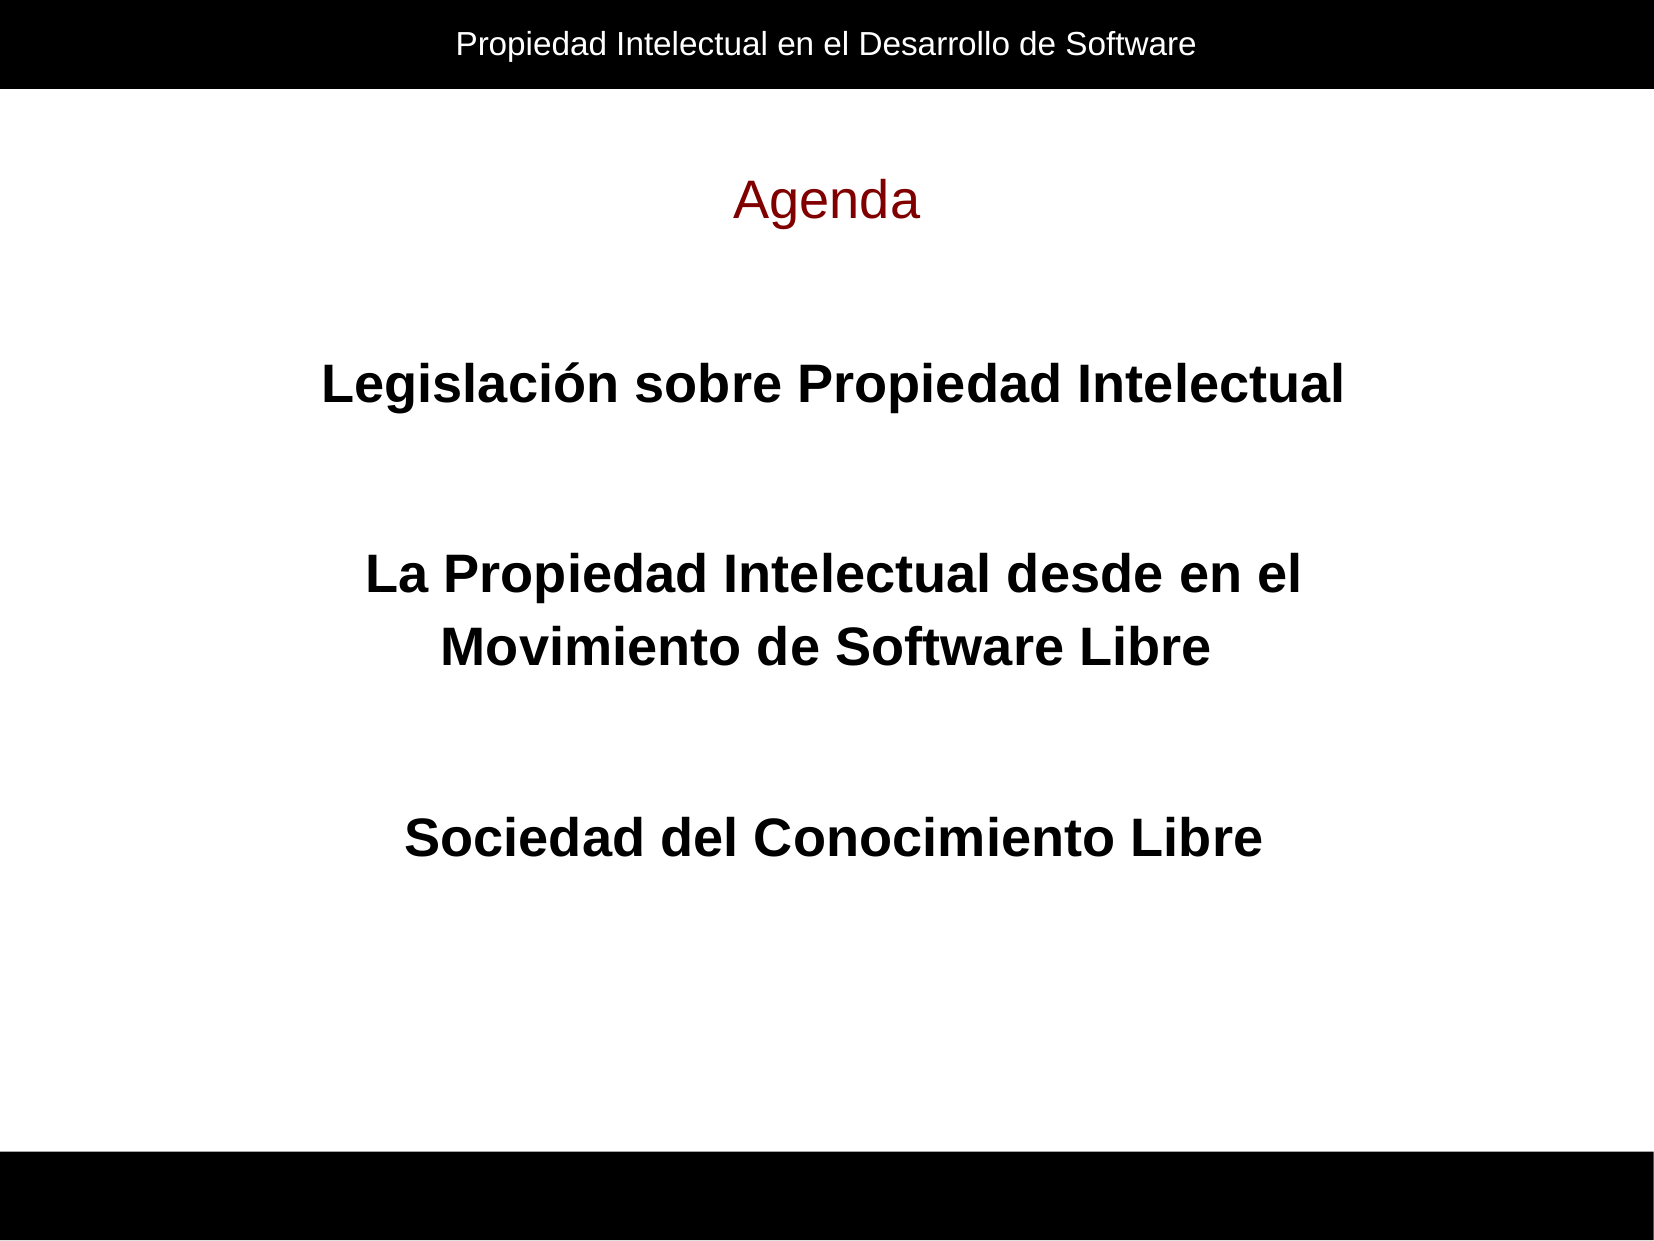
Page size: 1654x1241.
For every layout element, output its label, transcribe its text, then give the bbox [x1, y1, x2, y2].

list Legislación sobre Propiedad Intelectual La Propiedad Intelectual desde en el Movimiento de Software Libre Sociedad del Conocimiento Libre [291, 341, 1363, 856]
title Agenda [88, 147, 1565, 252]
